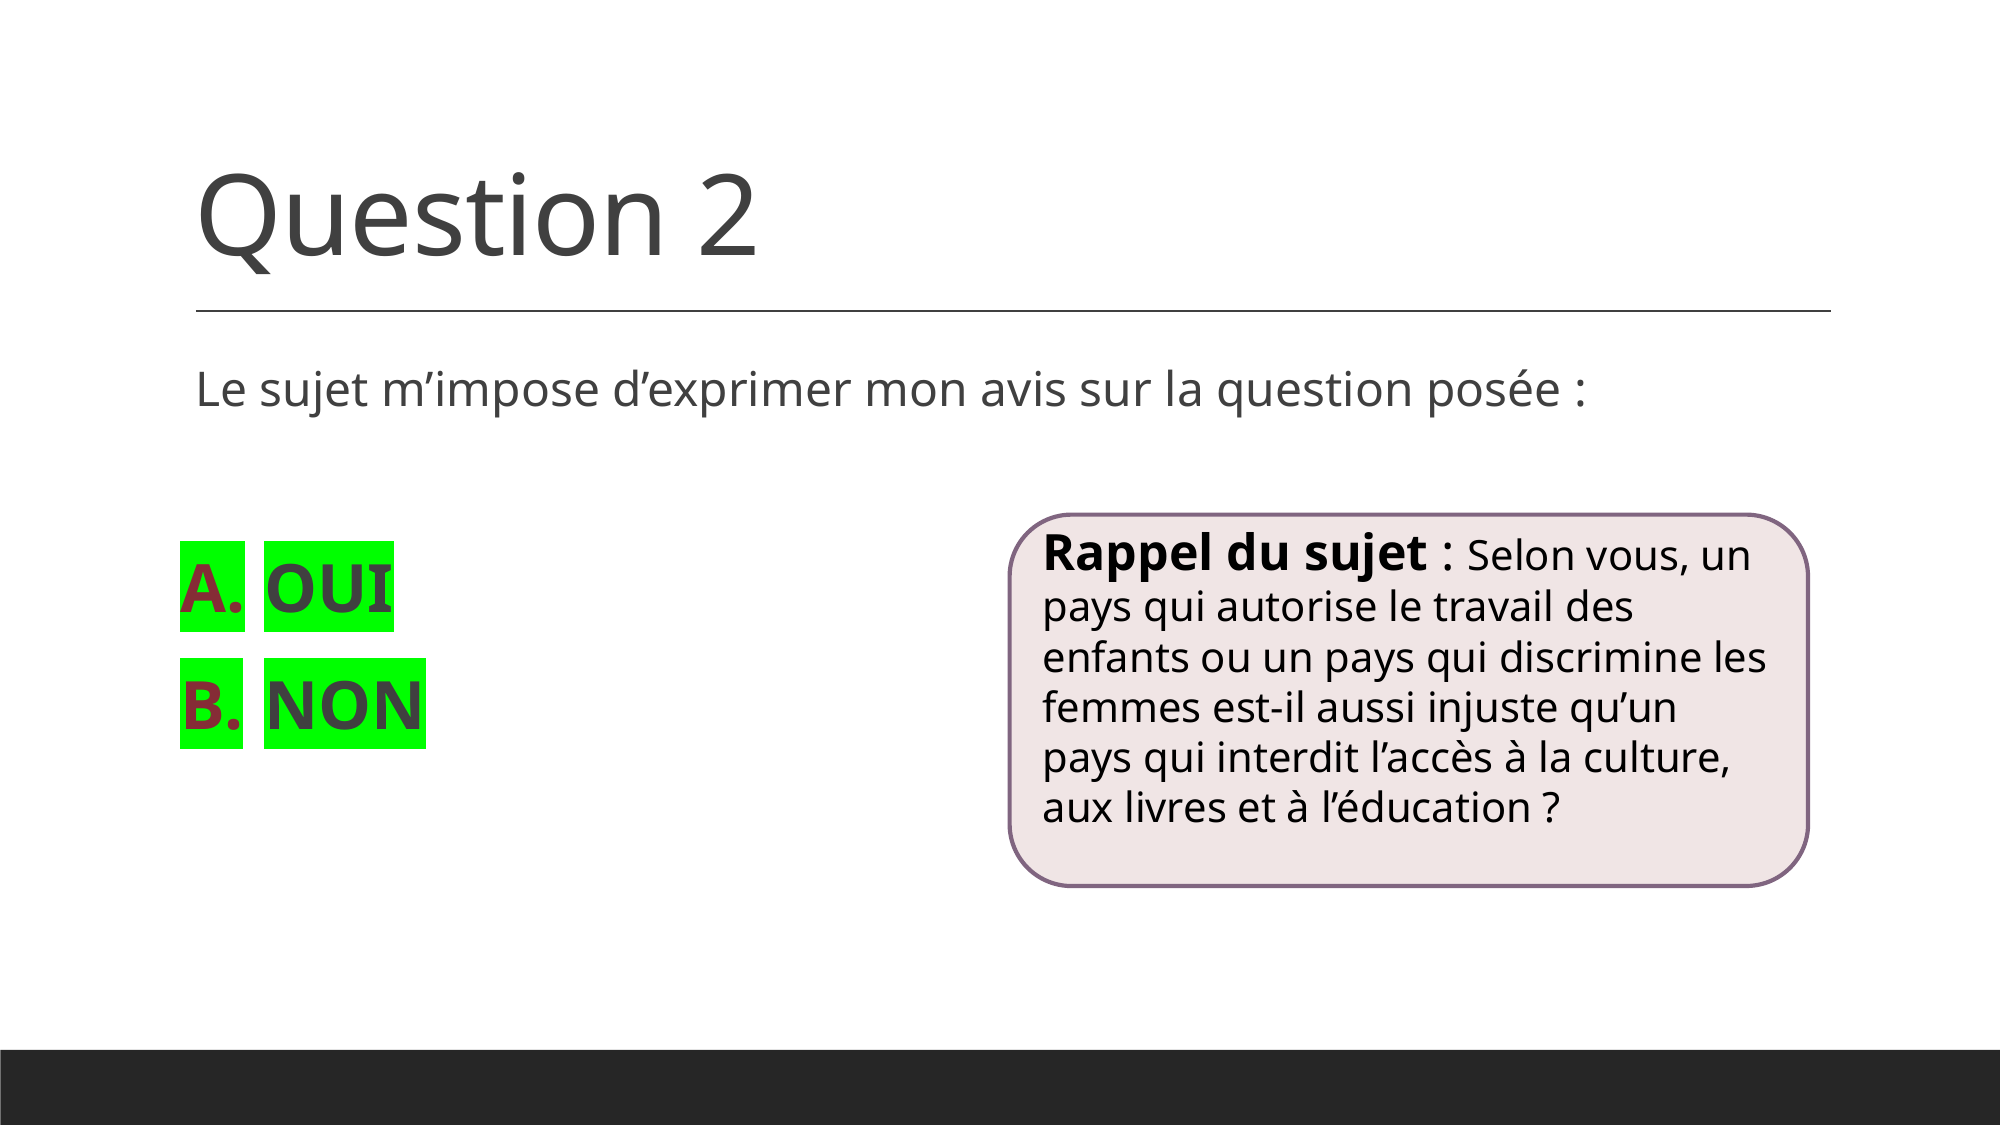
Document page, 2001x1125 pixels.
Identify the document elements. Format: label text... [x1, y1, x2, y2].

text_box Question 2 [179, 46, 1830, 285]
text_box Rappel du sujet : Selon vous, un pays qui autorise le travail des enfants ou un pays qui discrimine les femmes est-il aussi injuste qu’un pays qui interdit l’accès à la culture, aux livres et à l’éducation ? [1009, 514, 1809, 887]
text_box Le sujet m’impose d’exprimer mon avis sur la question posée : OUI NON [179, 345, 1830, 963]
